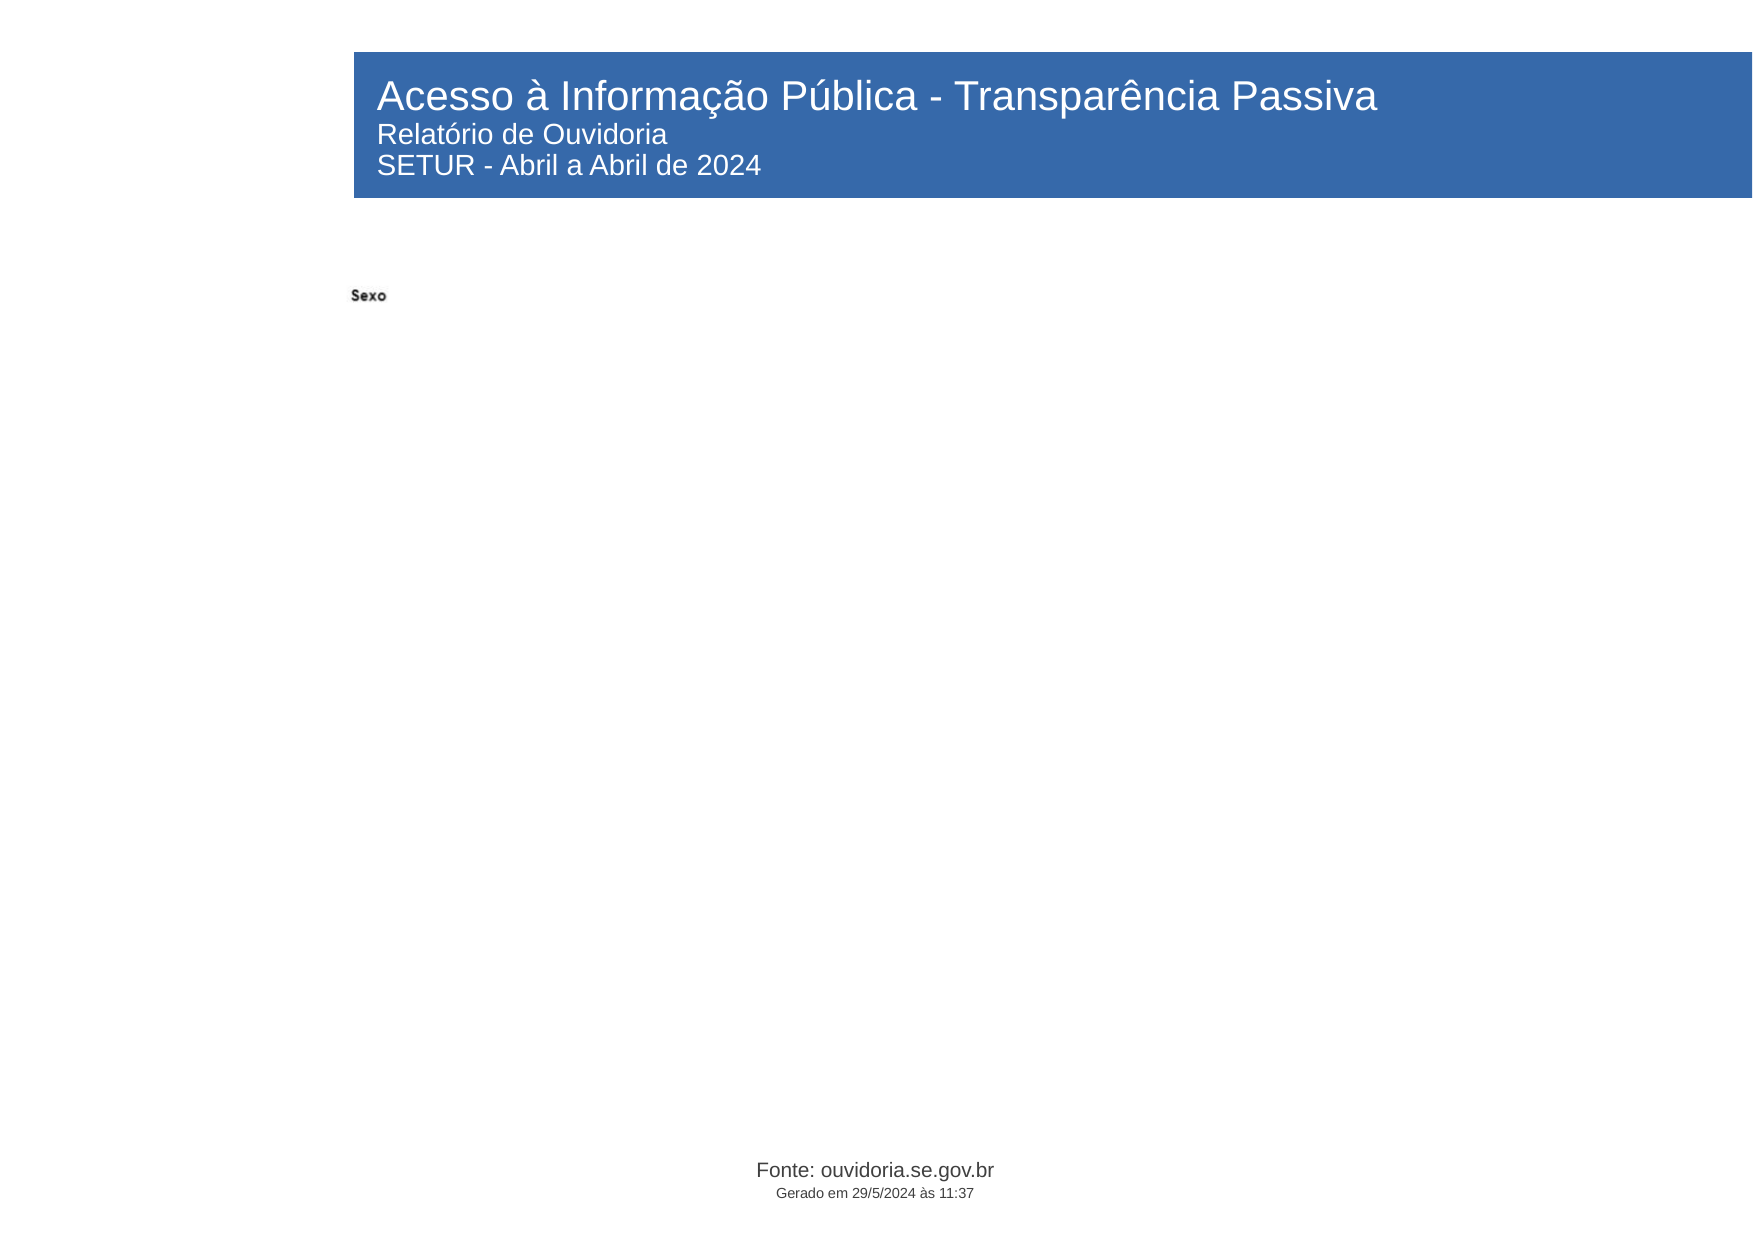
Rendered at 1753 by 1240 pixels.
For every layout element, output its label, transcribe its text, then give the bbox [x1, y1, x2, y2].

text_box Fonte: ouvidoria.se.gov.br Gerado em 29/5/2024 às 11:37 [756, 1158, 1023, 1208]
text_box [155, 211, 1599, 1028]
text_box [354, 52, 1752, 198]
text_box Acesso à Informação Pública - Transparência Passiva Relatório de Ouvidoria SETUR - Abril a Abril de 2024 [376, 72, 1403, 186]
